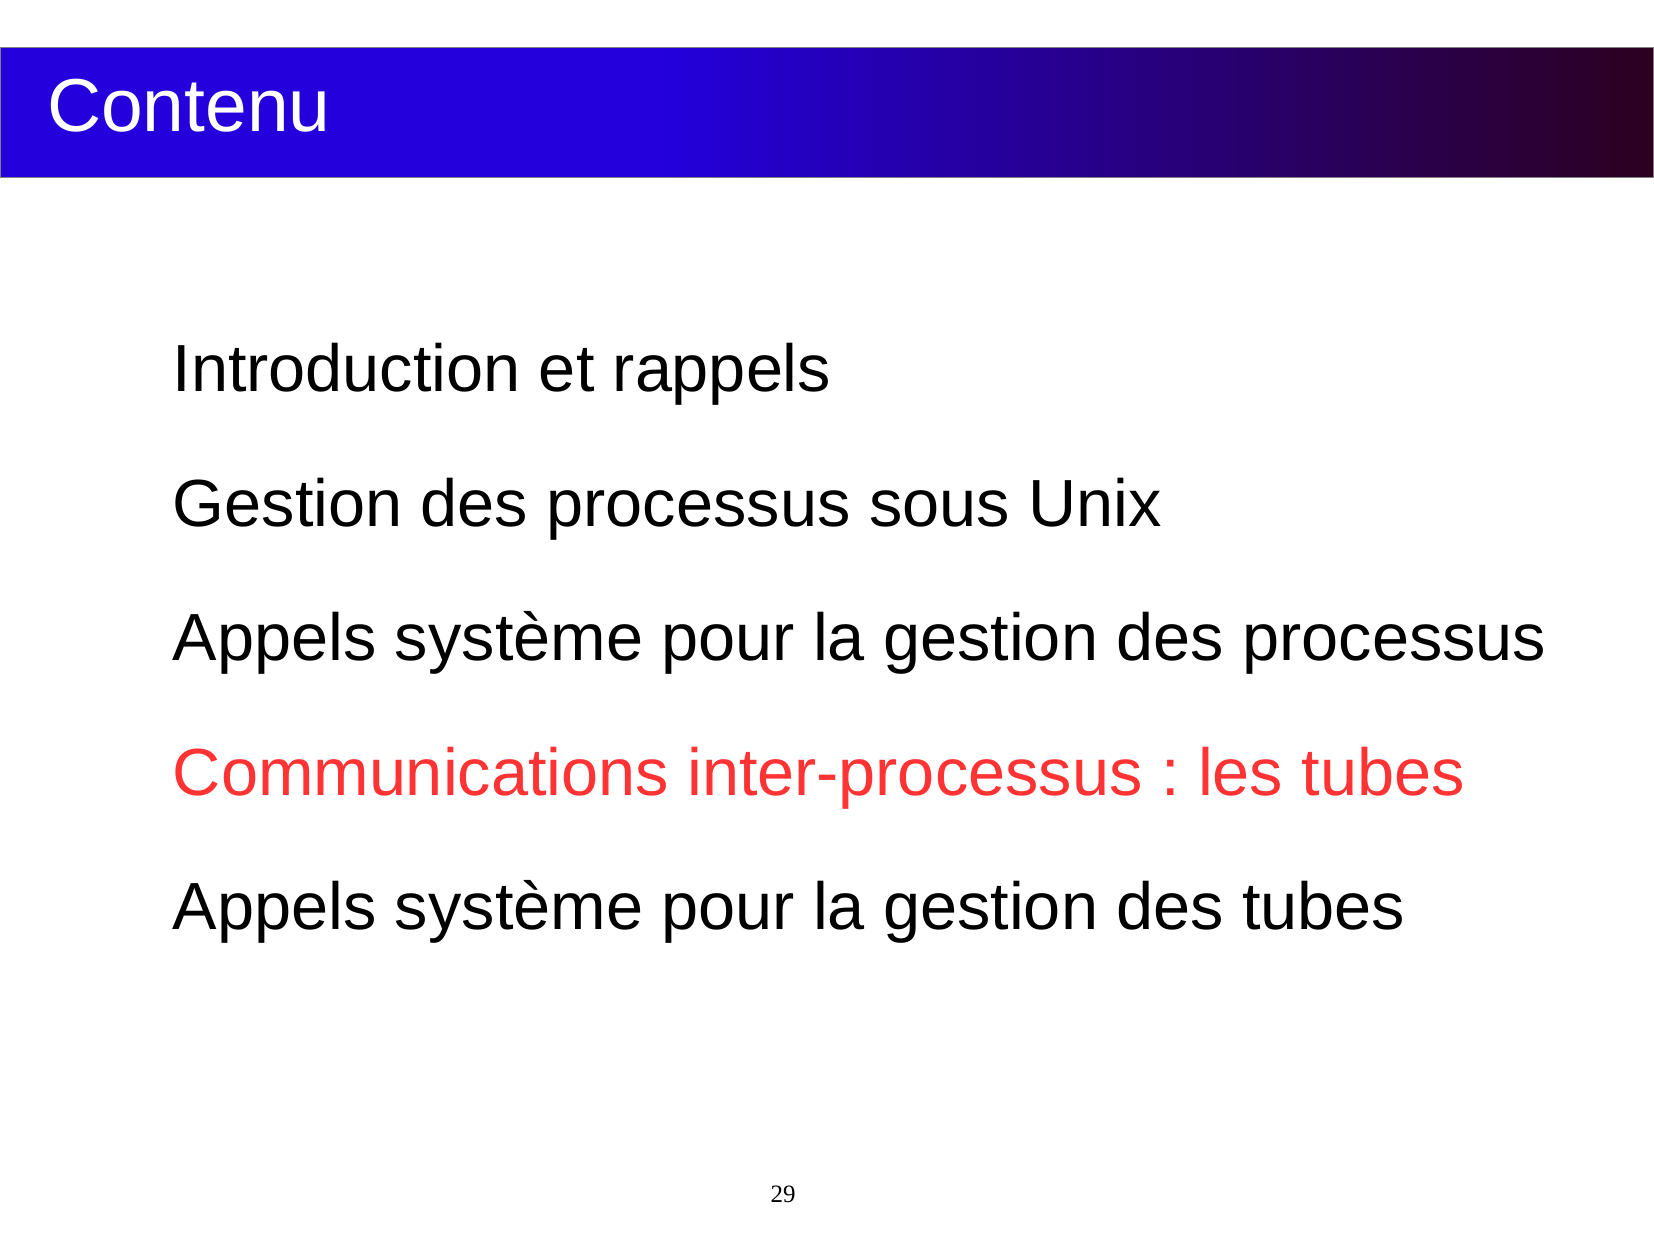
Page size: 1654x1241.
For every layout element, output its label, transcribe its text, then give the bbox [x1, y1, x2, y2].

list Introduction et rappels Gestion des processus sous Unix Appels système pour la gestion des processus Communications inter-processus : les tubes Appels système pour la gestion des tubes [116, 337, 1619, 1205]
title Contenu [47, 0, 1477, 218]
